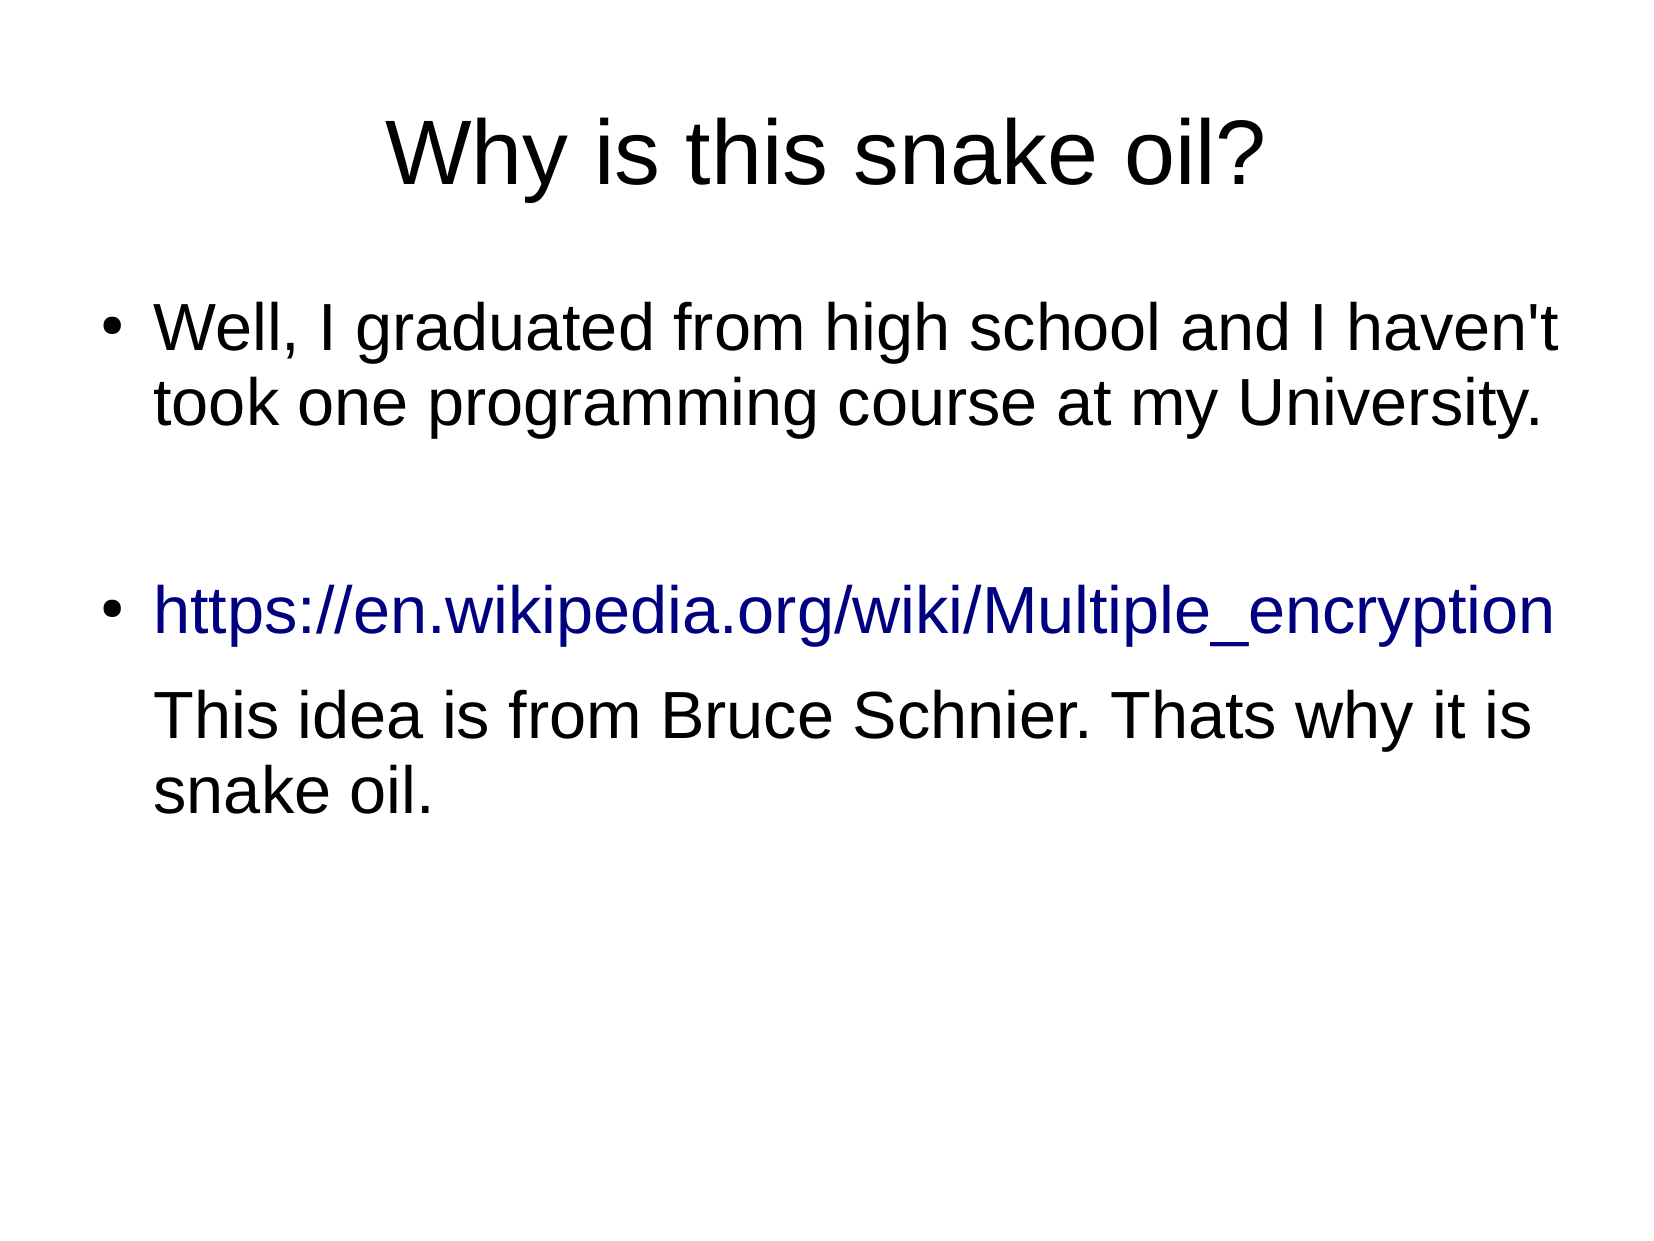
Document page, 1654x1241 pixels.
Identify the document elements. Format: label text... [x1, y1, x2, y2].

title Why is this snake oil? [82, 49, 1571, 257]
list Well, I graduated from high school and I haven't took one programming course at my University. https://en.wikipedia.org/wiki/Multiple_encryption This idea is from Bruce Schnier. Thats why it is snake oil. [82, 290, 1571, 1010]
